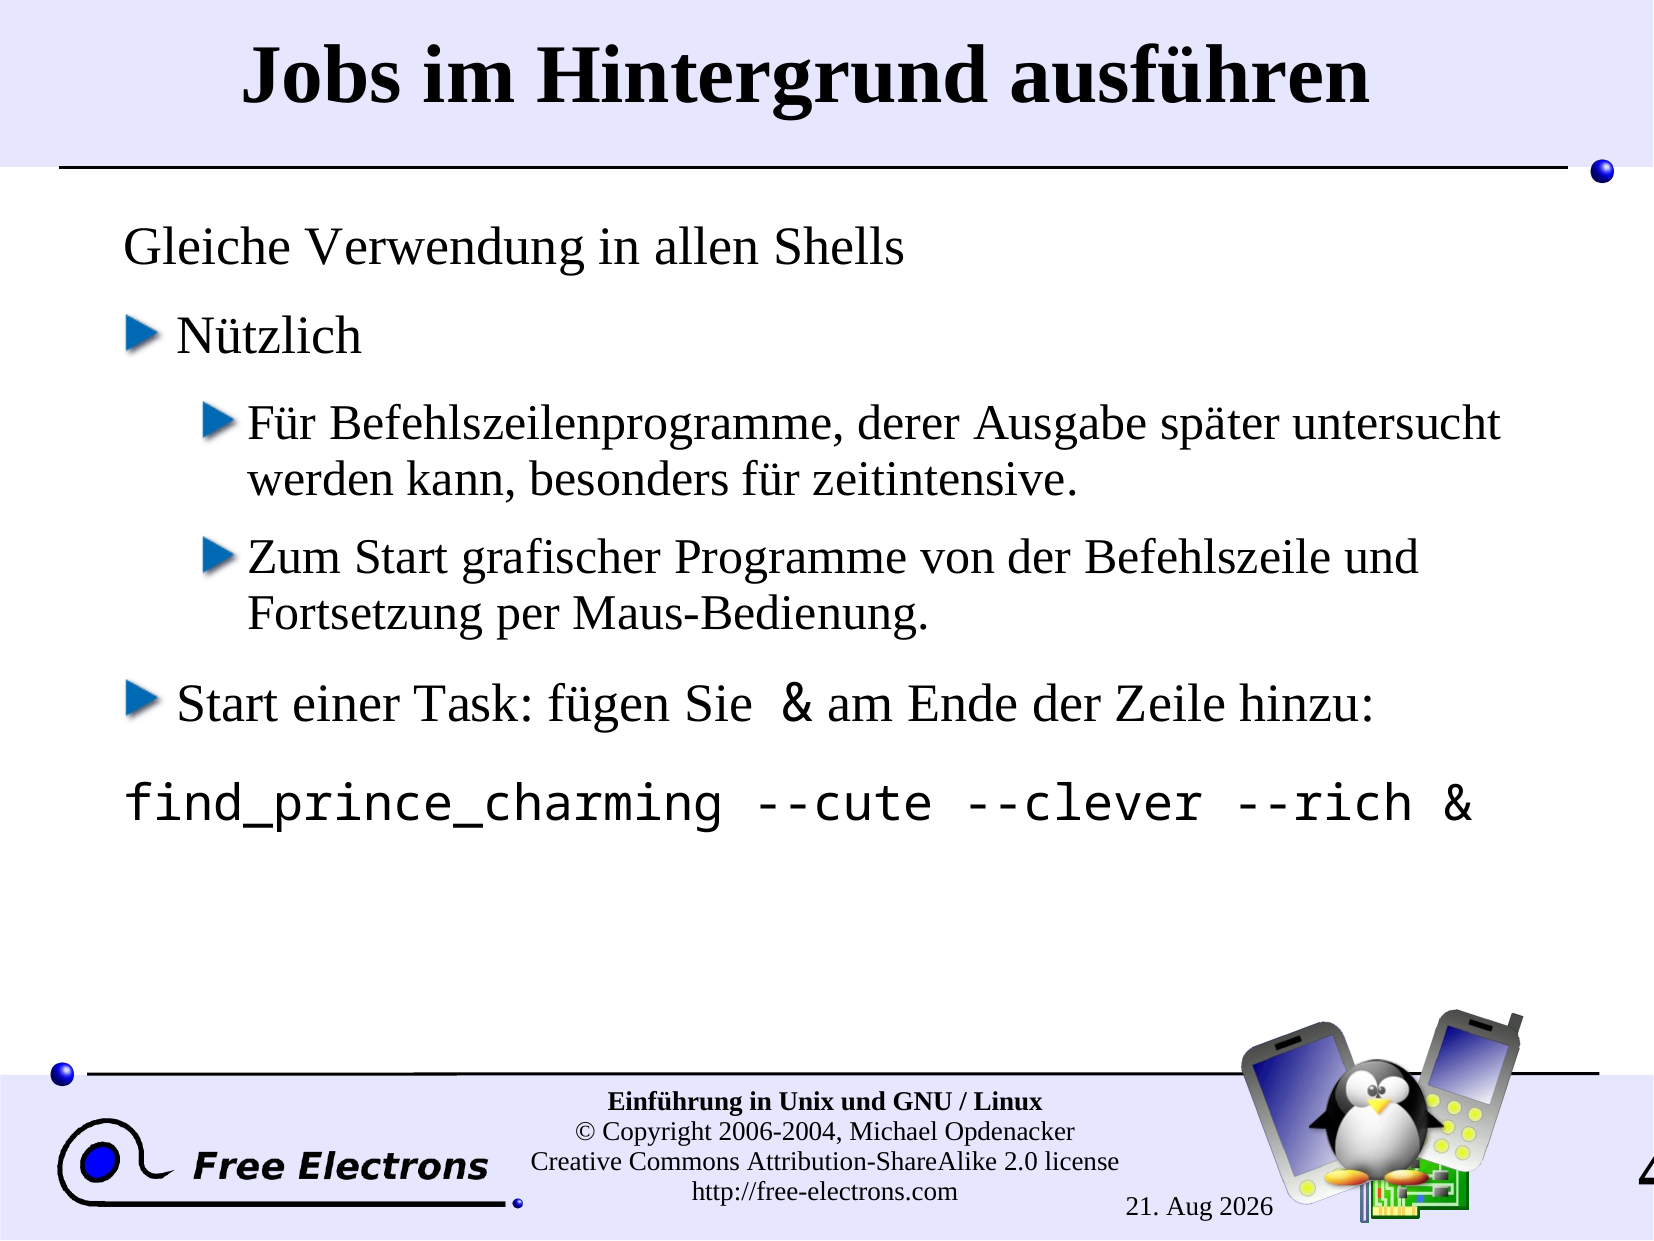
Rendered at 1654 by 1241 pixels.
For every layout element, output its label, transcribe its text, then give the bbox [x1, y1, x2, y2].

list Gleiche Verwendung in allen Shells Nützlich Für Befehlszeilenprogramme, derer Ausgabe später untersucht werden kann, besonders für zeitintensive. Zum Start grafischer Programme von der Befehlszeile und Fortsetzung per Maus-Bedienung. Start einer Task: fügen Sie & am Ende der Zeile hinzu: find_prince_charming --cute --clever --rich & [105, 216, 1518, 1066]
picture [1231, 1007, 1538, 1241]
picture [50, 1107, 527, 1216]
title Jobs im Hintergrund ausführen [60, 12, 1551, 138]
